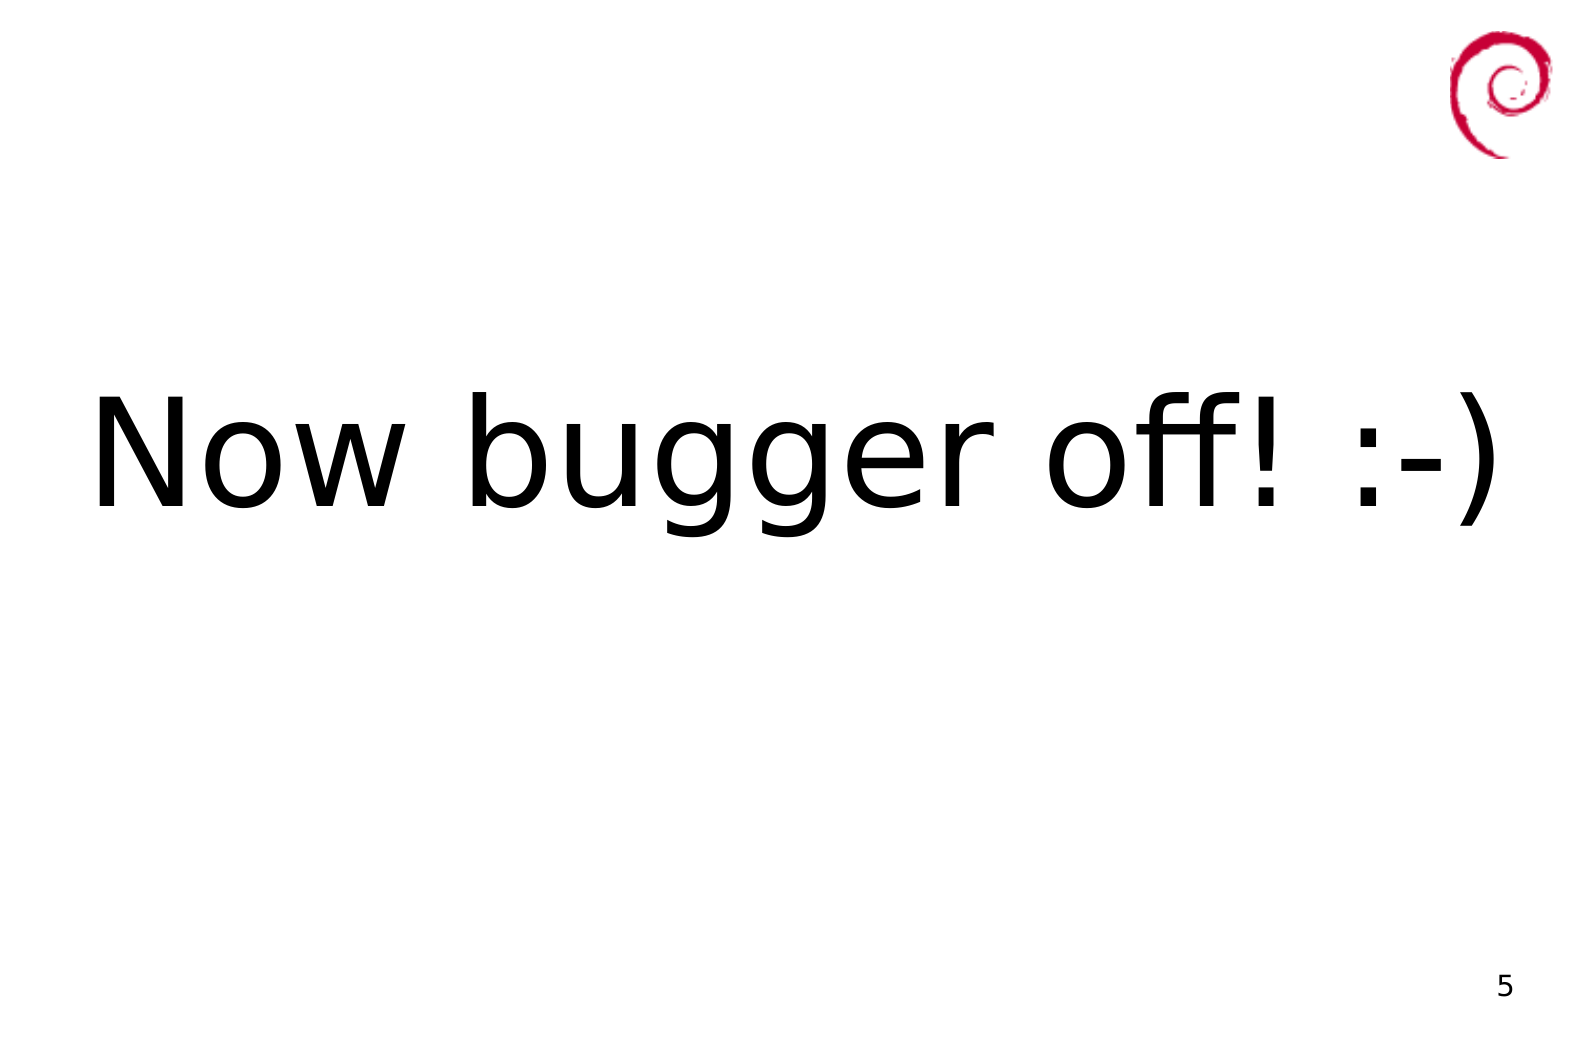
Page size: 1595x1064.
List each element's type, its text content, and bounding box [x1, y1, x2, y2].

subtitle Now bugger off! :-) [79, 42, 1515, 951]
picture [1450, 31, 1555, 159]
